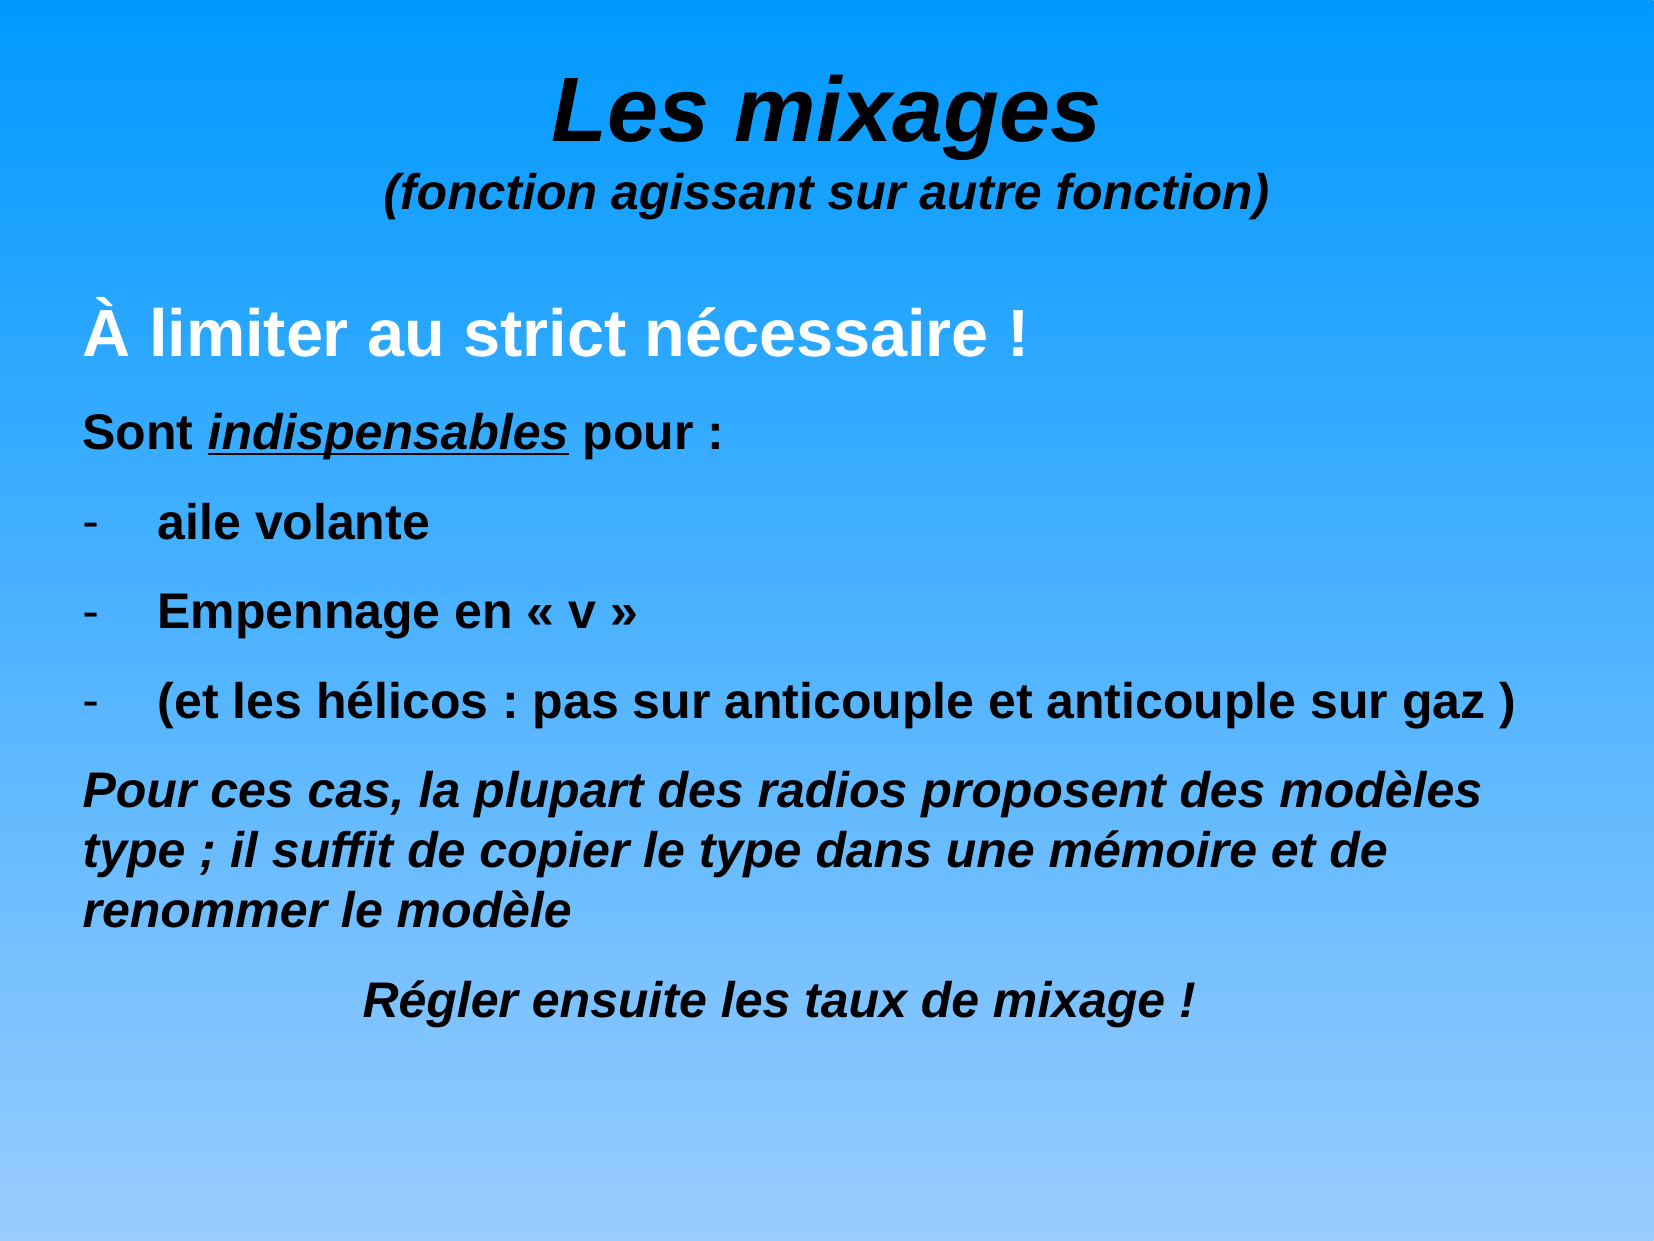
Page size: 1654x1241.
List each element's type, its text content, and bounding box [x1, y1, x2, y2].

title Les mixages (fonction agissant sur autre fonction) [82, 49, 1571, 199]
list À limiter au strict nécessaire ! Sont indispensables pour : aile volante Empennage en « v » (et les hélicos : pas sur anticouple et anticouple sur gaz ) Pour ces cas, la plupart des radios proposent des modèles type ; il suffit de copier le type dans une mémoire et de renommer le modèle Régler ensuite les taux de mixage ! [82, 290, 1571, 1109]
